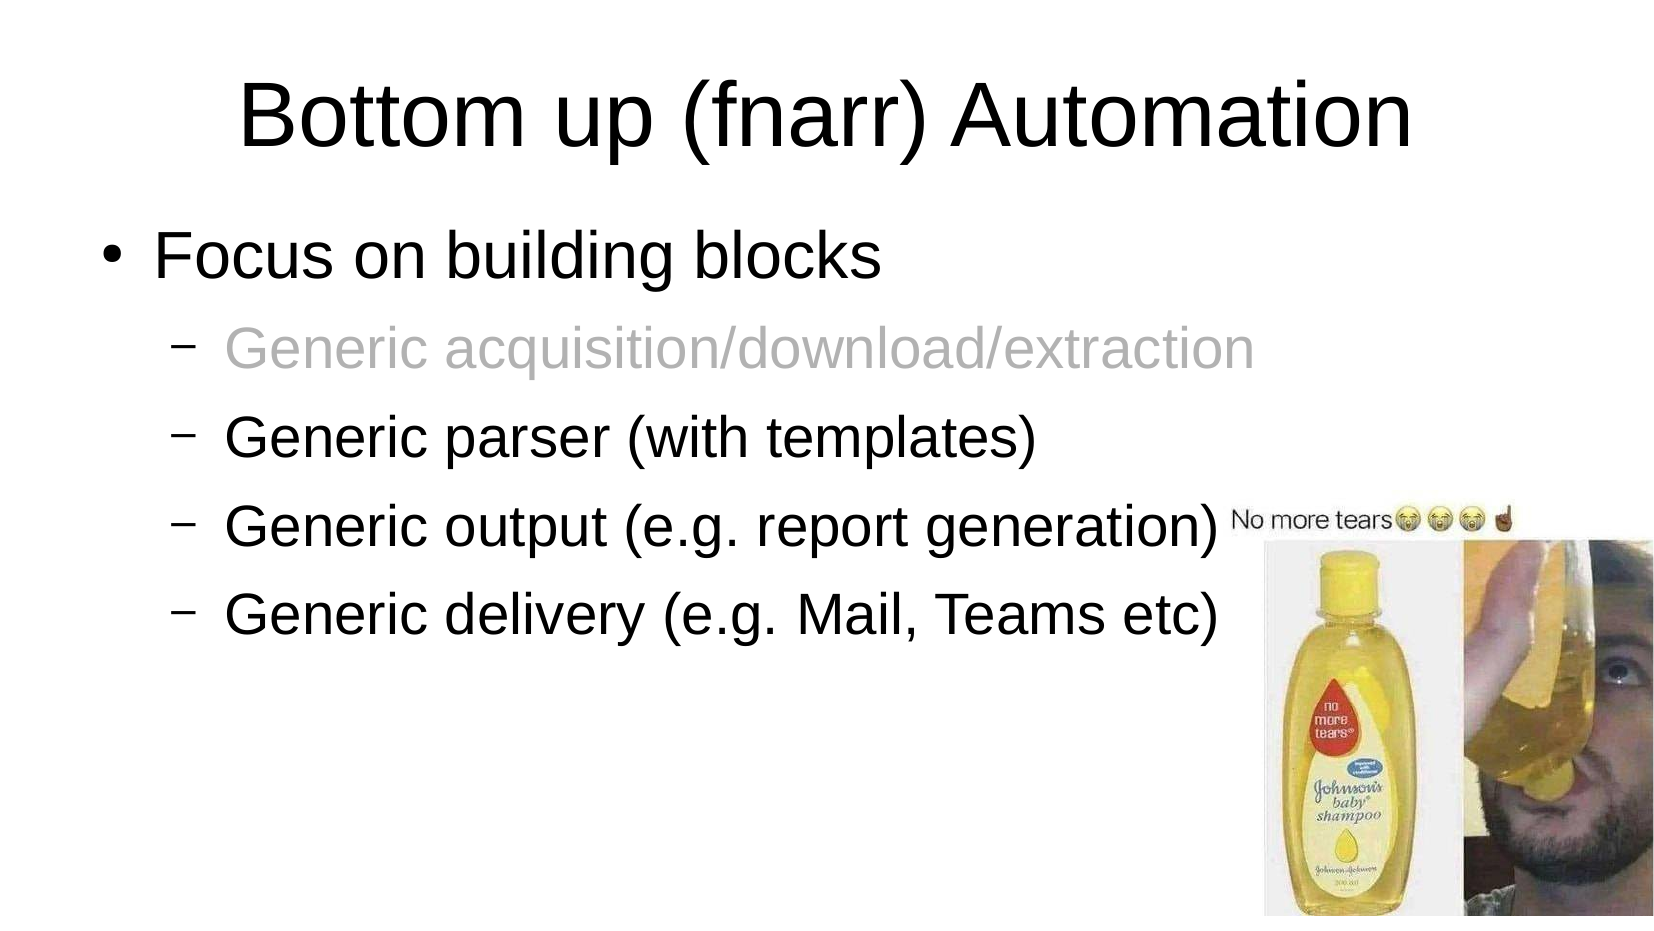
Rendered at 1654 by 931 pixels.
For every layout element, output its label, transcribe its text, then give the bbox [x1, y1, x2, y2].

list Focus on building blocks Generic acquisition/download/extraction Generic parser (with templates) Generic output (e.g. report generation) Generic delivery (e.g. Mail, Teams etc) [82, 217, 1571, 758]
title Bottom up (fnarr) Automation [82, 37, 1571, 193]
picture [1207, 490, 1654, 916]
